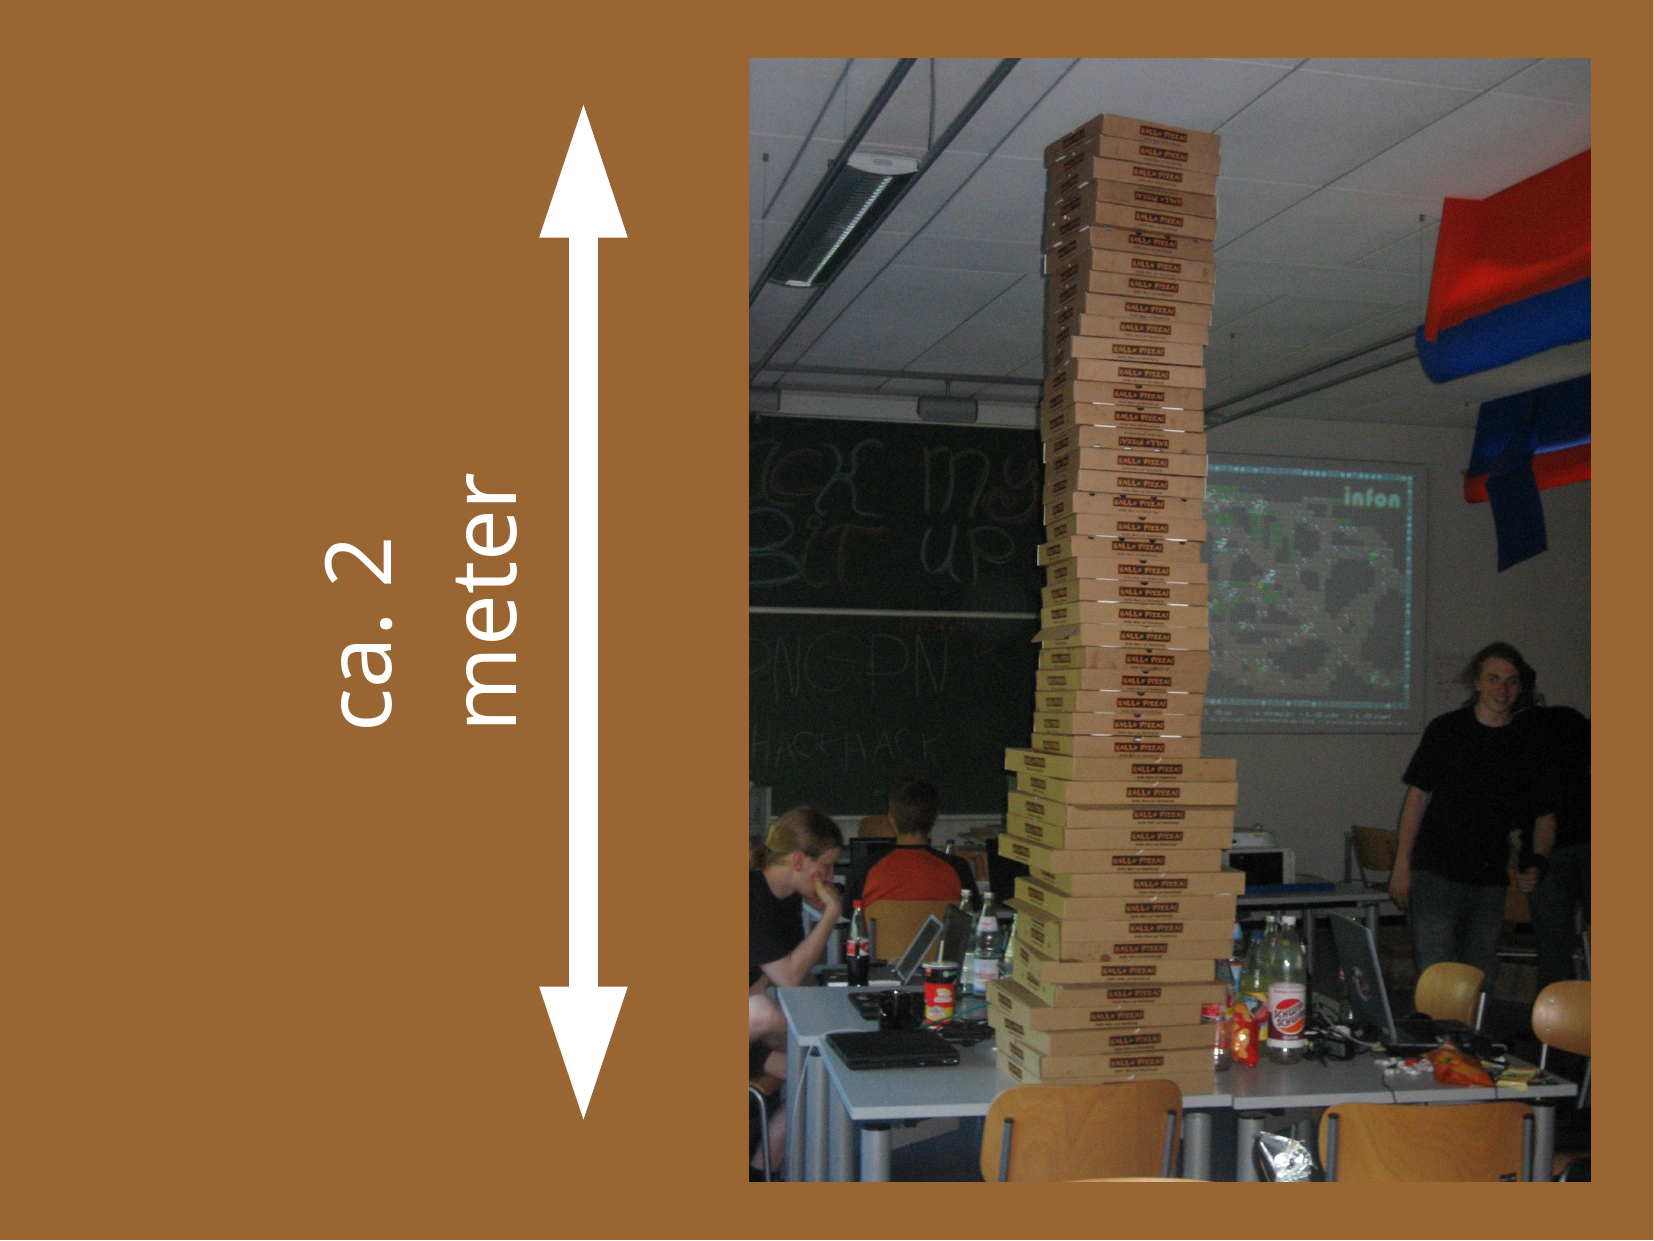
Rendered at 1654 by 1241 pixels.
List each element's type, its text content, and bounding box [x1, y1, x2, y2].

text_box ca. 2 meter [271, 437, 526, 762]
picture [749, 58, 1591, 1182]
